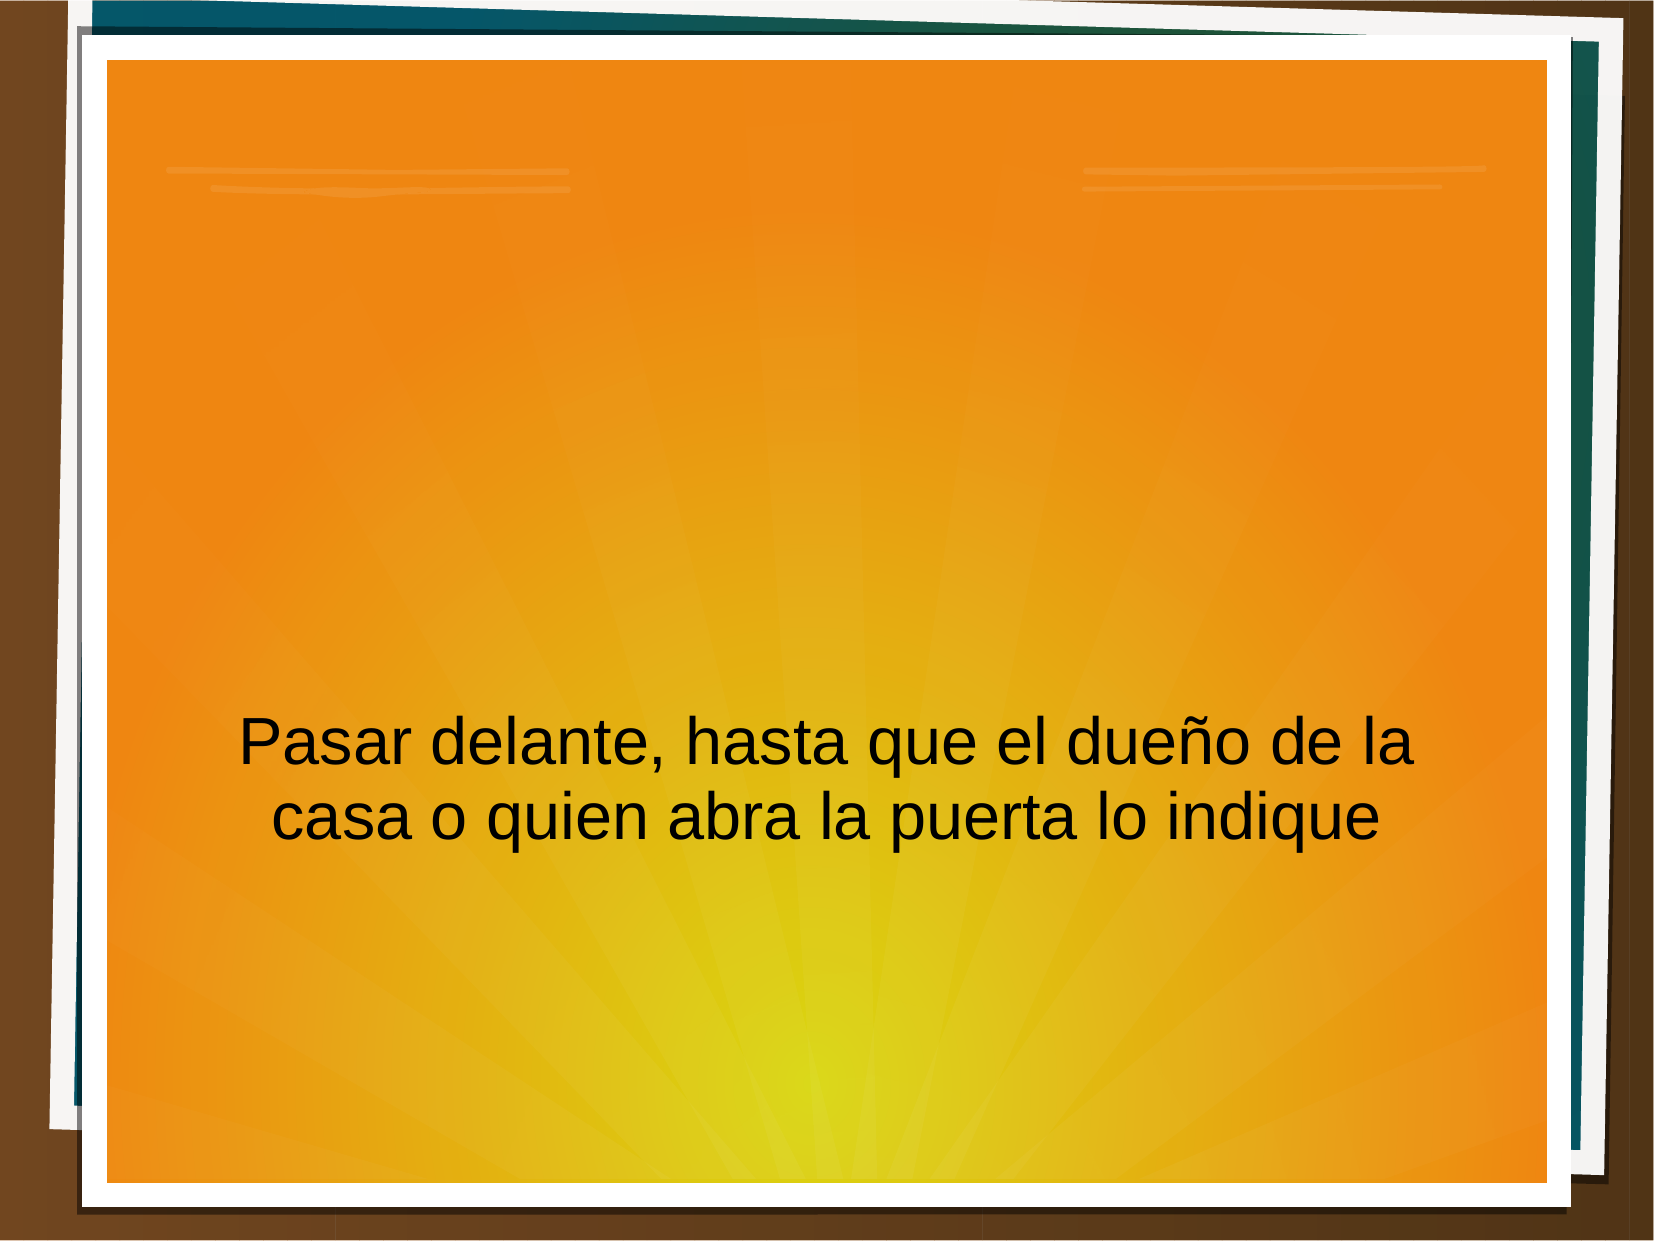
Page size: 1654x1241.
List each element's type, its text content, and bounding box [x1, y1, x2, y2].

subtitle Pasar delante, hasta que el dueño de la casa o quien abra la puerta lo indique [162, 299, 1492, 1241]
